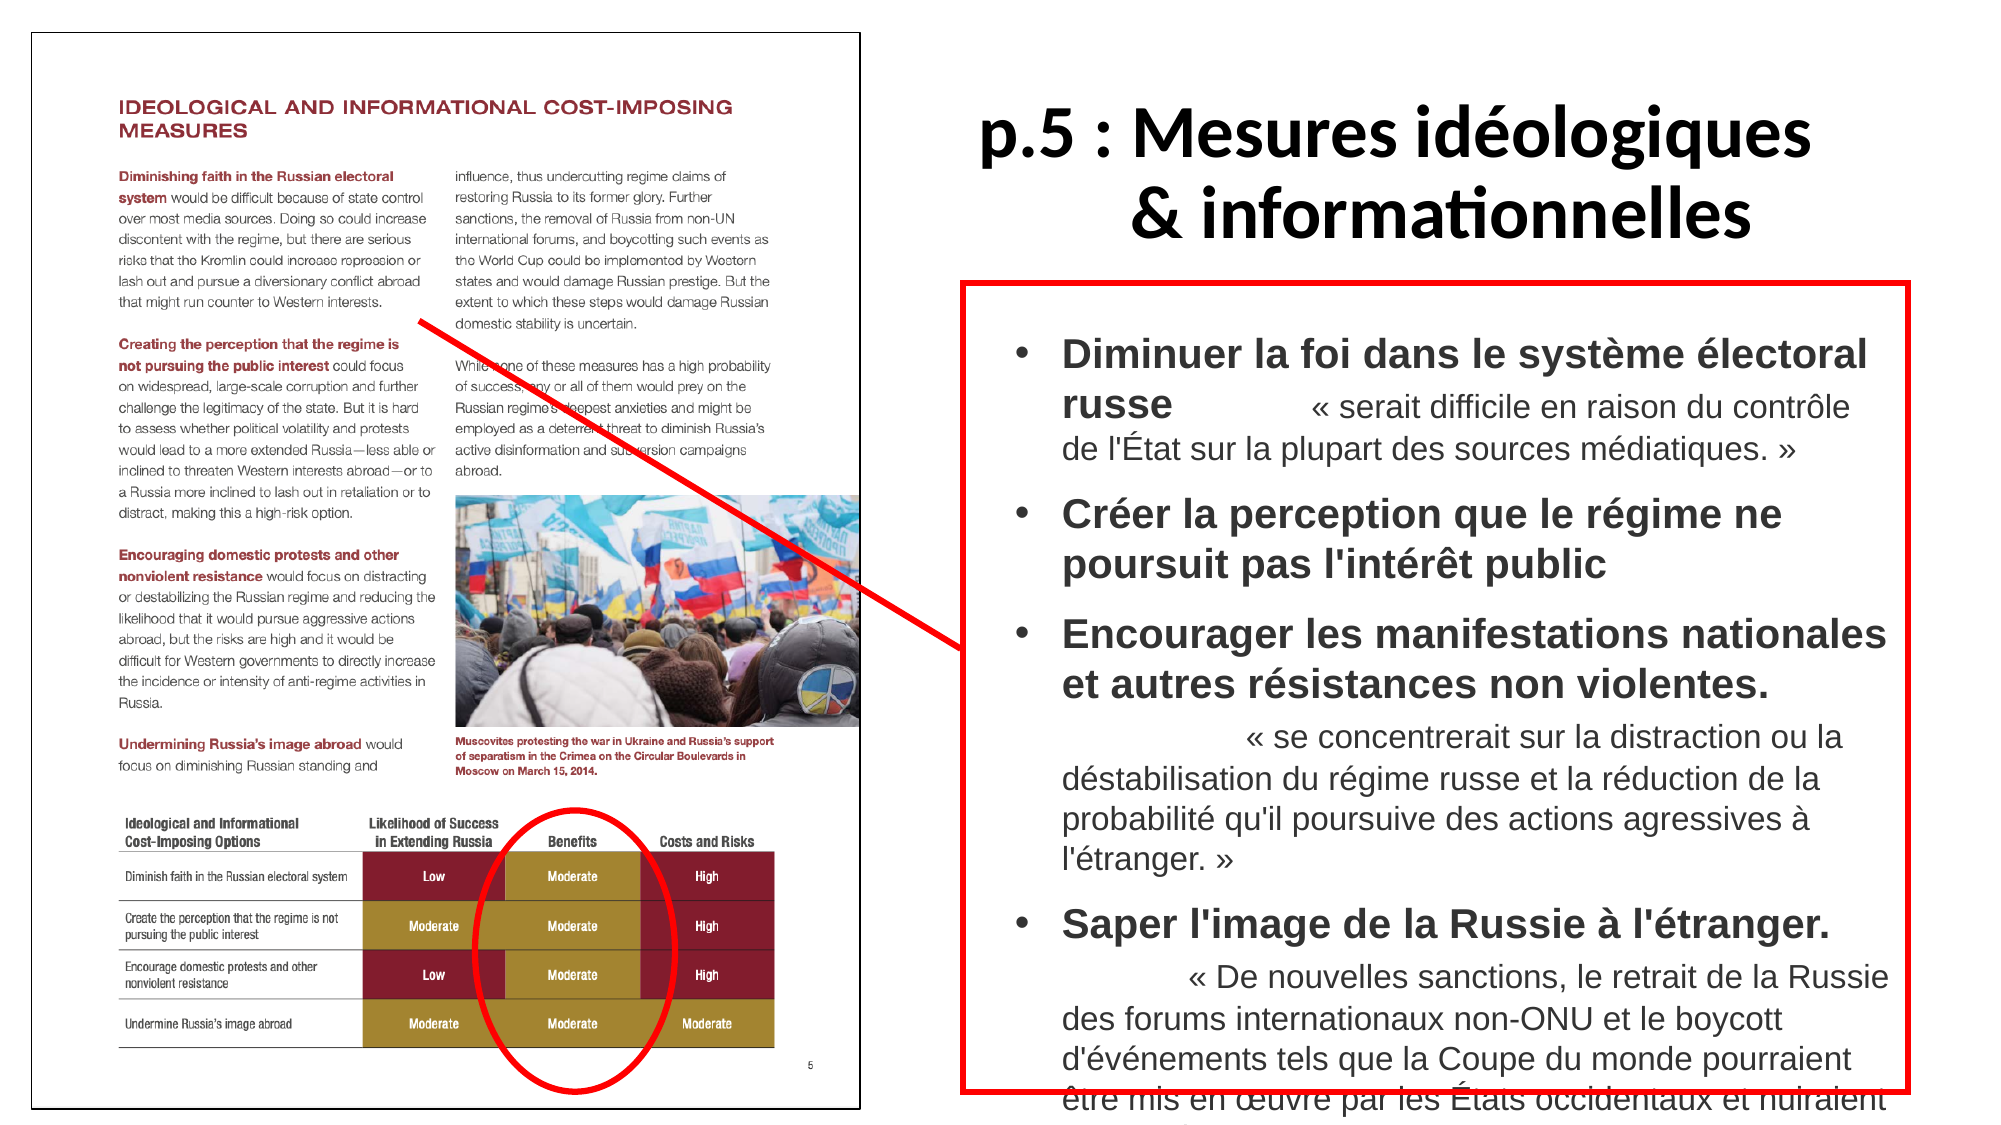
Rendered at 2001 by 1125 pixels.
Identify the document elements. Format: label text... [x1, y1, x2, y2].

title p.5 : Mesures idéologiques & informationnelles [963, 65, 1908, 280]
picture [32, 33, 860, 1109]
text_box Diminuer la foi dans le système électoral russe « serait difficile en raison du contrôle de l'État sur la plupart des sources médiatiques. » Créer la perception que le régime ne poursuit pas l'intérêt public Encourager les manifestations nationales et autres résistances non violentes. « se concentrerait sur la distraction ou la déstabilisation du régime russe et la réduction de la probabilité qu'il poursuive des actions agressives à l'étranger. » Saper l'image de la Russie à l'étranger. « De nouvelles sanctions, le retrait de la Russie des forums internationaux non-ONU et le boycott d'événements tels que la Coupe du monde pourraient être mis en œuvre par les États occidentaux et nuiraient au prestige russe. » [999, 319, 1905, 1089]
text_box Diminuer la foi dans le système électoral russe « serait difficile en raison du contrôle de l'État sur la plupart des sources médiatiques. » Créer la perception que le régime ne poursuit pas l'intérêt public Encourager les manifestations nationales et autres résistances non violentes. « se concentrerait sur la distraction ou la déstabilisation du régime russe et la réduction de la probabilité qu'il poursuive des actions agressives à l'étranger. » Saper l'image de la Russie à l'étranger. « De nouvelles sanctions, le retrait de la Russie des forums internationaux non-ONU et le boycott d'événements tels que la Coupe du monde pourraient être mis en œuvre par les États occidentaux et nuiraient au prestige russe. » [999, 1095, 1908, 1125]
